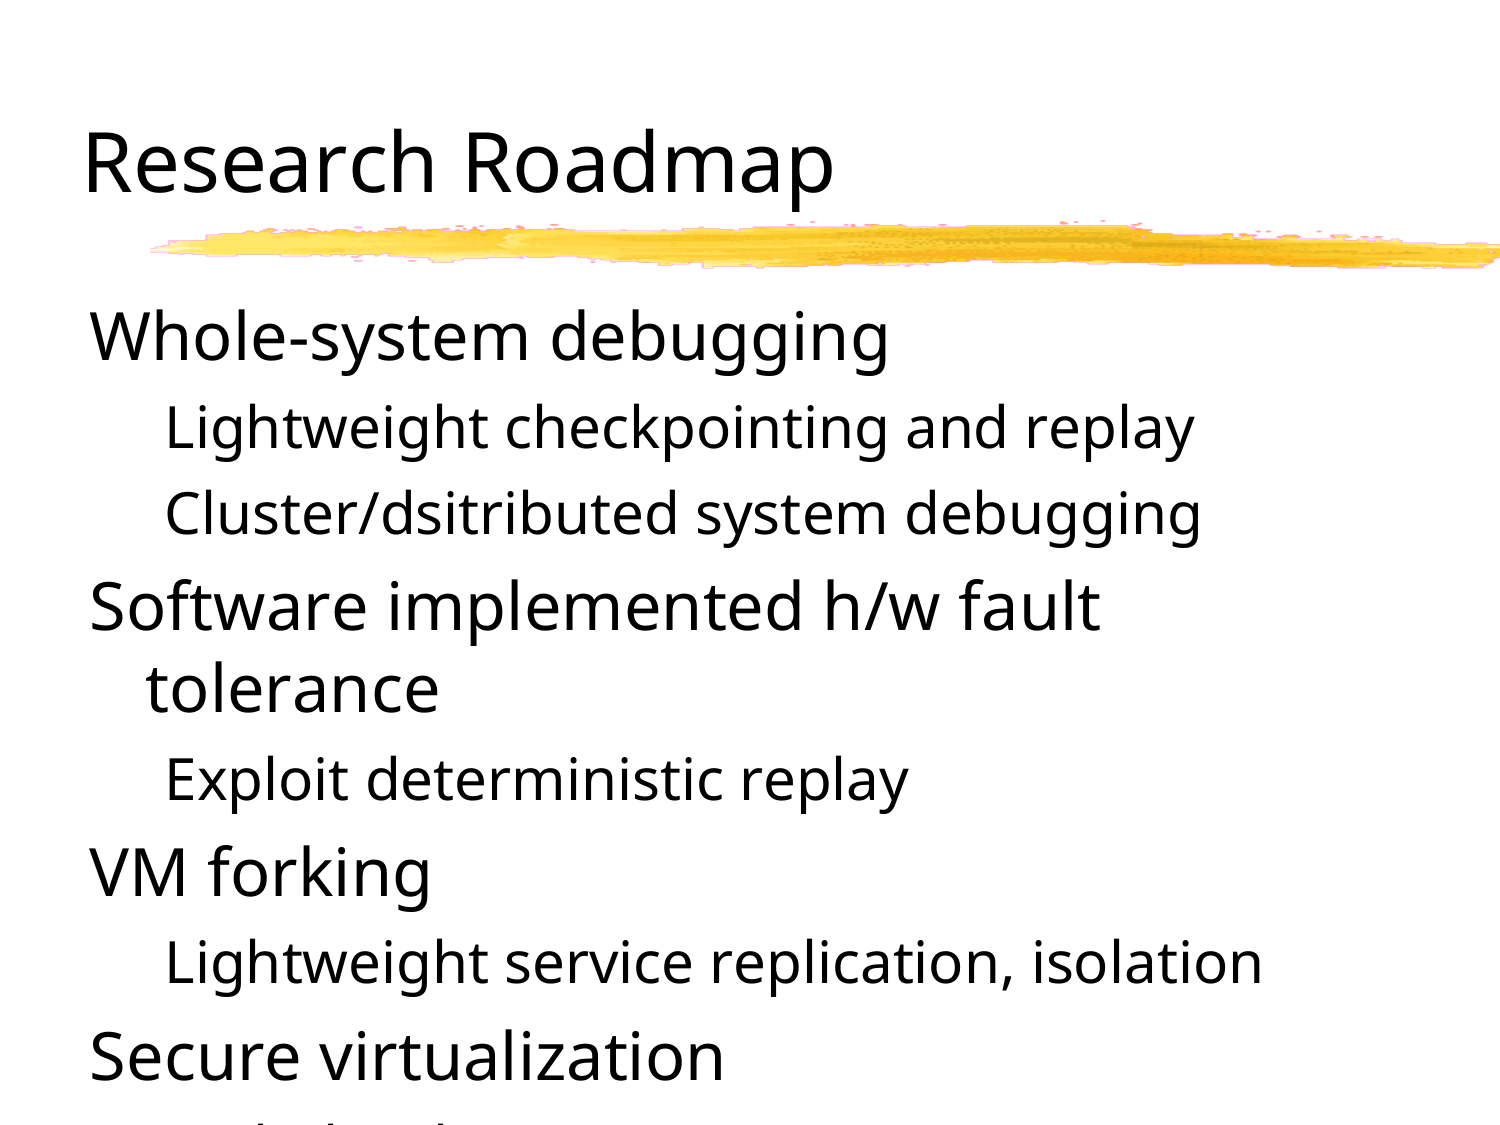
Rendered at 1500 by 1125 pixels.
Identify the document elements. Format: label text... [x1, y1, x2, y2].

title Research Roadmap [66, 37, 1342, 225]
picture [150, 215, 1500, 279]
list Whole-system debugging Lightweight checkpointing and replay Cluster/dsitributed system debugging Software implemented h/w fault tolerance Exploit deterministic replay VM forking Lightweight service replication, isolation Secure virtualization Multi-level secure Xen [74, 287, 1417, 1117]
